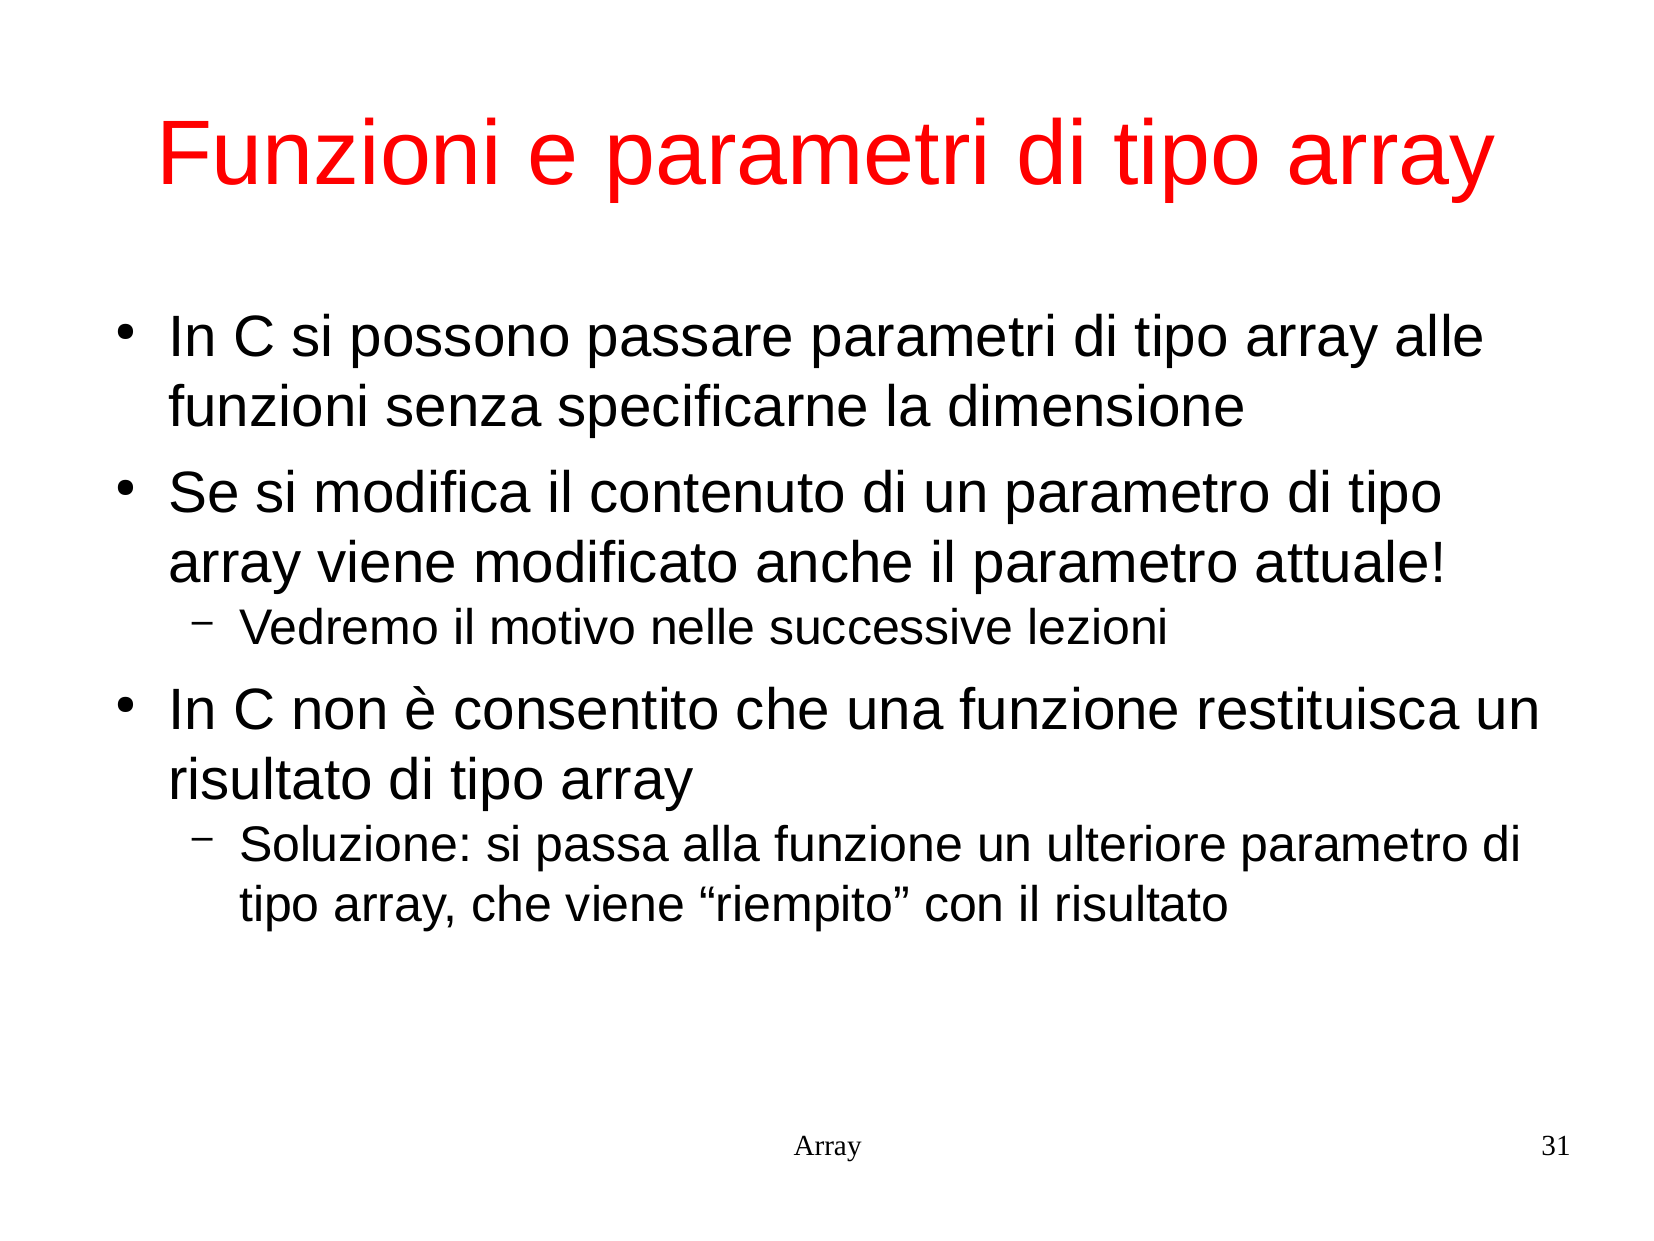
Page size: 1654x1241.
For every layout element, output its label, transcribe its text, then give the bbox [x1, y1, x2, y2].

title Funzioni e parametri di tipo array [82, 49, 1571, 257]
list In C si possono passare parametri di tipo array alle funzioni senza specificarne la dimensione Se si modifica il contenuto di un parametro di tipo array viene modificato anche il parametro attuale! Vedremo il motivo nelle successive lezioni In C non è consentito che una funzione restituisca un risultato di tipo array Soluzione: si passa alla funzione un ulteriore parametro di tipo array, che viene “riempito” con il risultato [82, 290, 1571, 1109]
